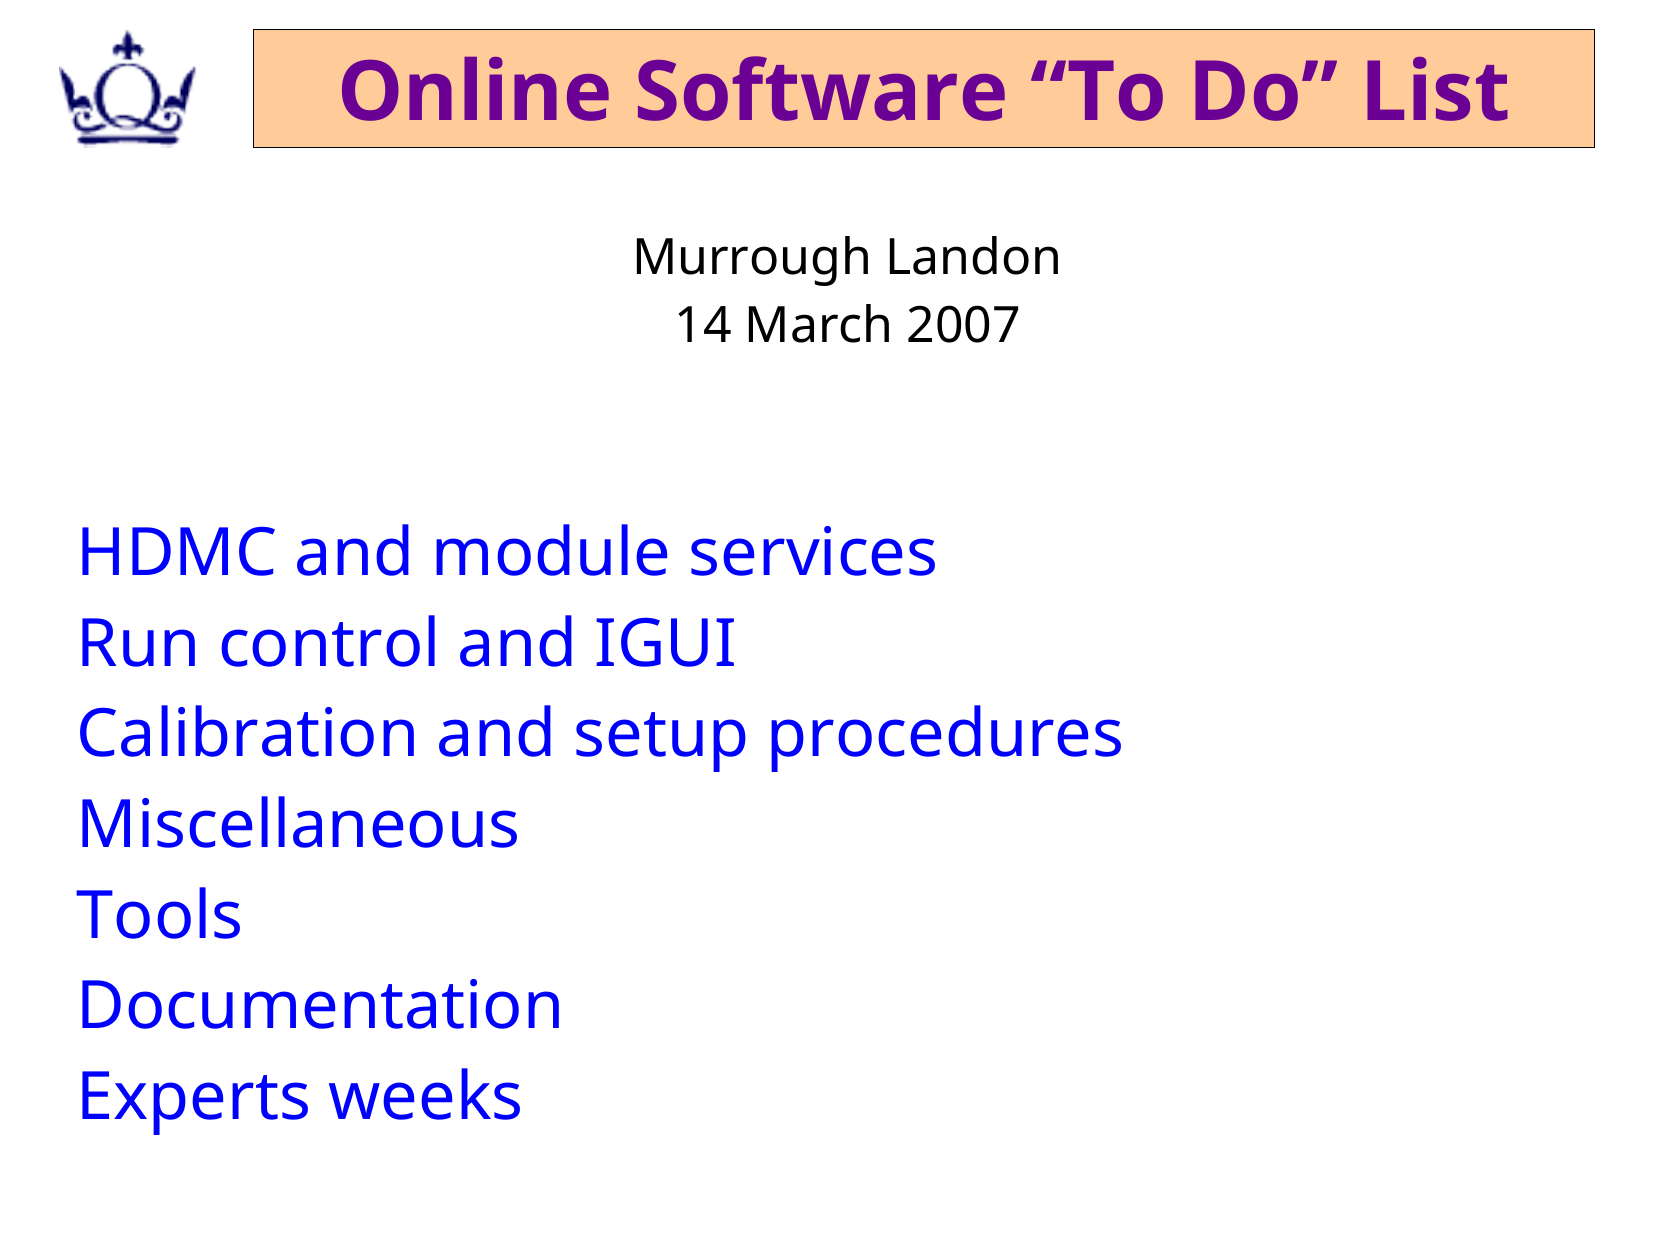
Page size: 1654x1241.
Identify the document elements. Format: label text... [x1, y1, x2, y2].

picture [59, 29, 200, 148]
text_box Murrough Landon 14 March 2007 [476, 220, 1219, 362]
list HDMC and module services Run control and IGUI Calibration and setup procedures Miscellaneous Tools Documentation Experts weeks [59, 503, 1595, 1159]
title Online Software “To Do” List [253, 29, 1595, 148]
